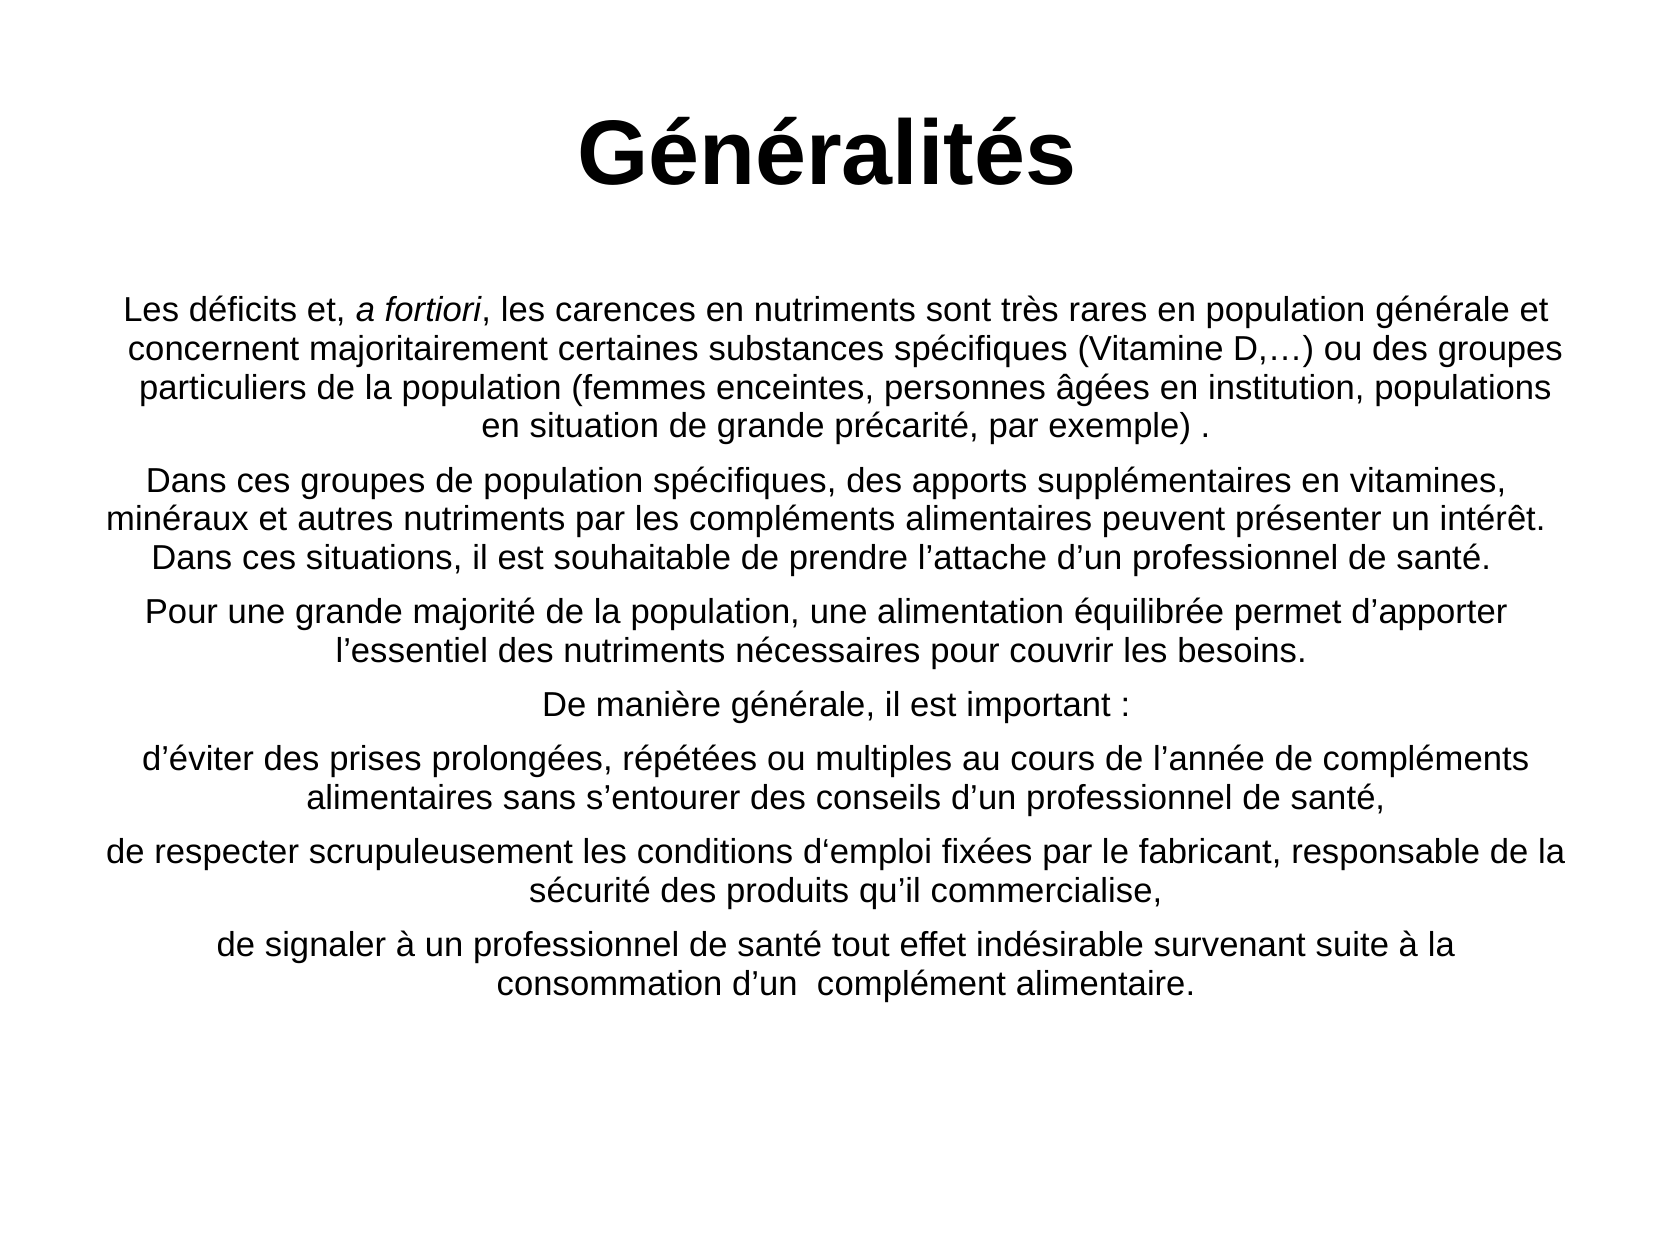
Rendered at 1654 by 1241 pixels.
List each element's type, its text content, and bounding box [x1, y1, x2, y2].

list Les déficits et, a fortiori, les carences en nutriments sont très rares en population générale et concernent majoritairement certaines substances spécifiques (Vitamine D,…) ou des groupes particuliers de la population (femmes enceintes, personnes âgées en institution, populations en situation de grande précarité, par exemple) . Dans ces groupes de population spécifiques, des apports supplémentaires en vitamines, minéraux et autres nutriments par les compléments alimentaires peuvent présenter un intérêt. Dans ces situations, il est souhaitable de prendre l’attache d’un professionnel de santé. Pour une grande majorité de la population, une alimentation équilibrée permet d’apporter l’essentiel des nutriments nécessaires pour couvrir les besoins. De manière générale, il est important : d’éviter des prises prolongées, répétées ou multiples au cours de l’année de compléments alimentaires sans s’entourer des conseils d’un professionnel de santé, de respecter scrupuleusement les conditions d‘emploi fixées par le fabricant, responsable de la sécurité des produits qu’il commercialise, de signaler à un professionnel de santé tout effet indésirable survenant suite à la consommation d’un complément alimentaire. [82, 290, 1571, 1010]
title Généralités [82, 49, 1571, 257]
